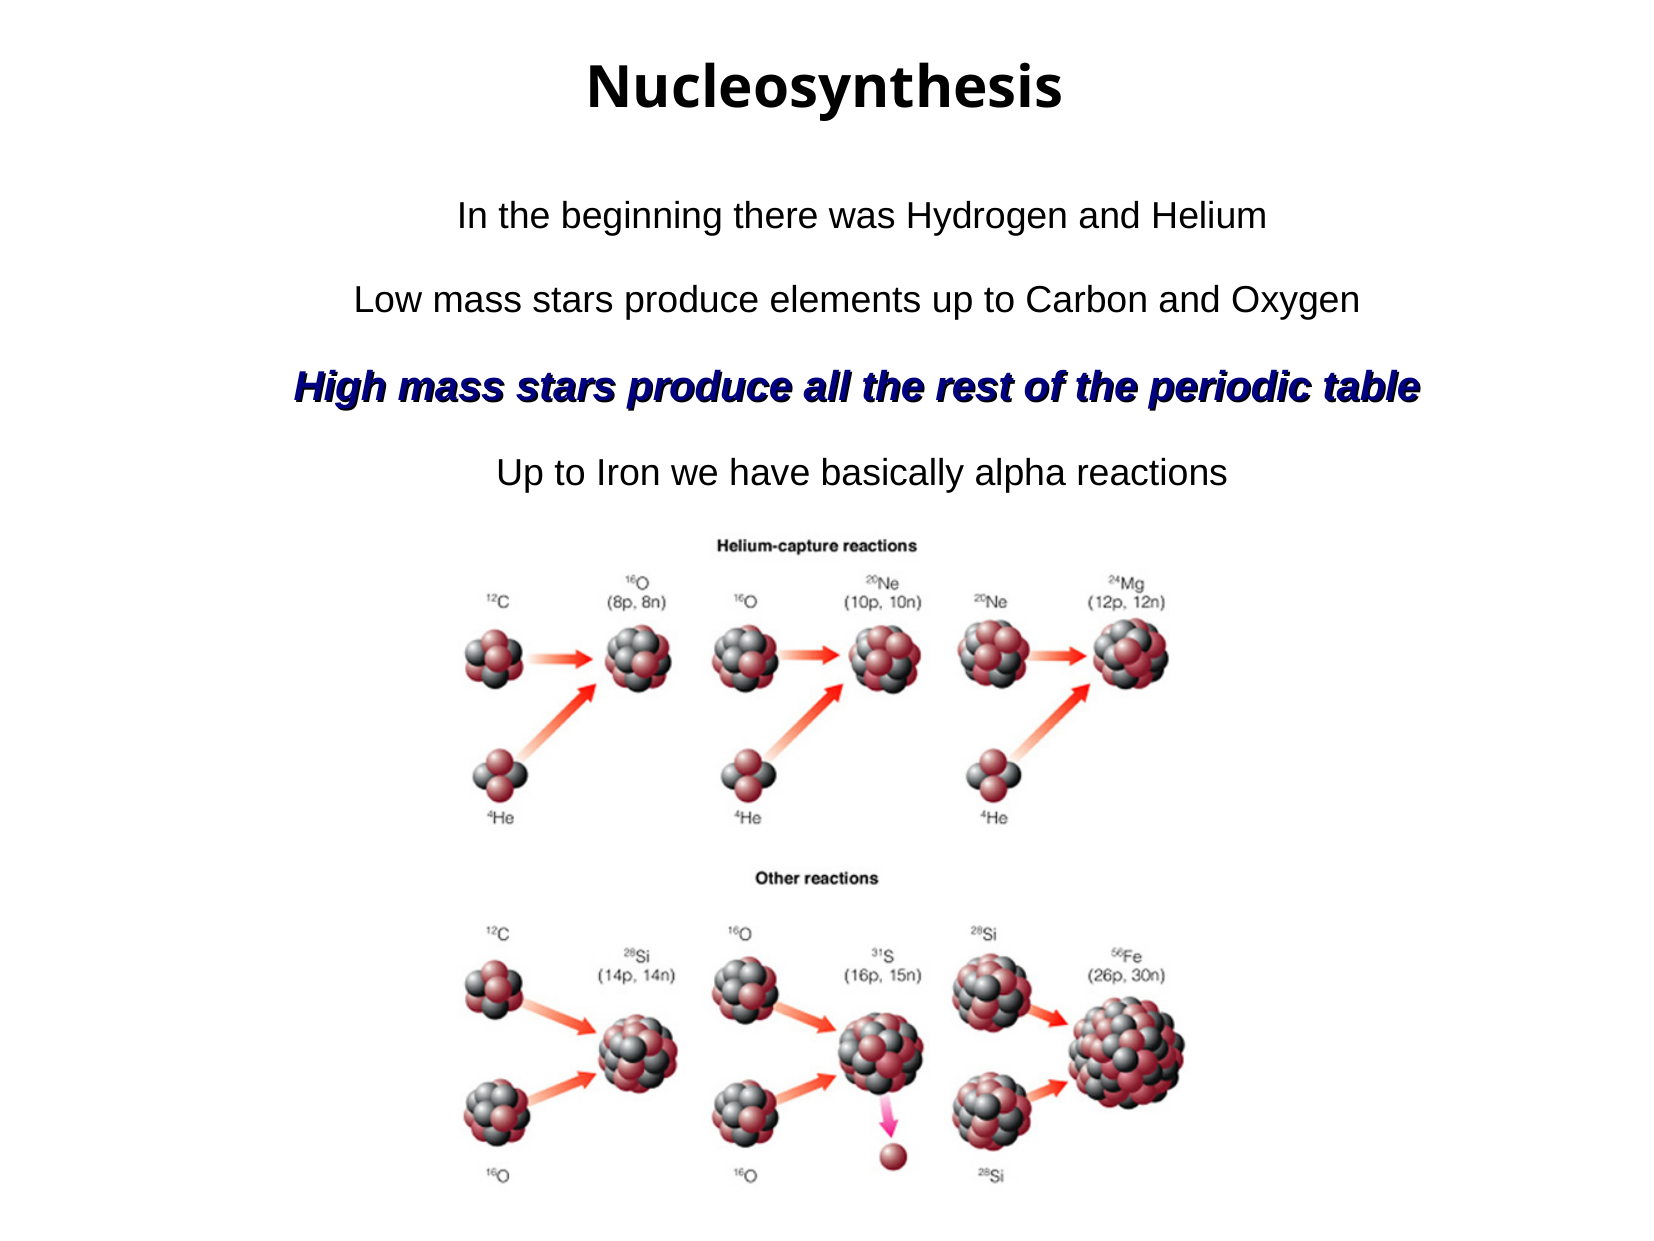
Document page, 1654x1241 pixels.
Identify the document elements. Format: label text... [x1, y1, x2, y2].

text_box In the beginning there was Hydrogen and Helium Low mass stars produce elements up to Carbon and Oxygen High mass stars produce all the rest of the periodic table Up to Iron we have basically alpha reactions [149, 187, 1575, 585]
text_box Nucleosynthesis [262, 37, 1388, 134]
picture [449, 522, 1200, 1201]
